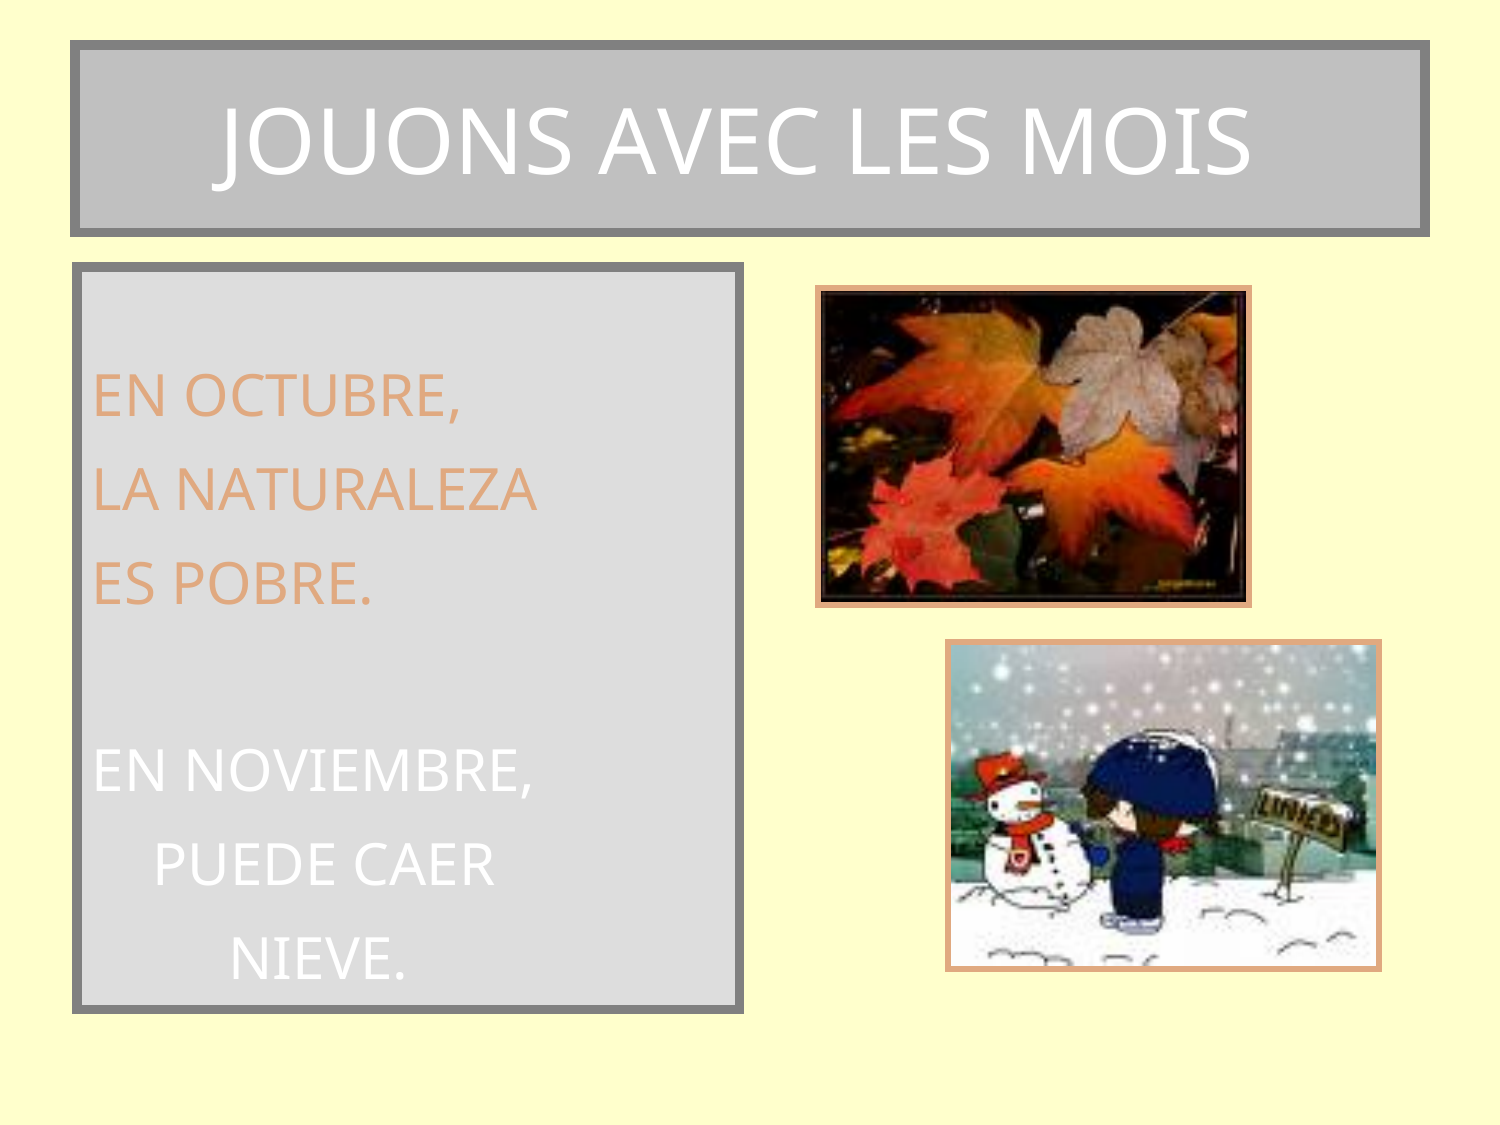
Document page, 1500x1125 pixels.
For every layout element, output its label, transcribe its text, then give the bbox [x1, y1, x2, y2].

list EN OCTUBRE, LA NATURALEZA ES POBRE. EN NOVIEMBRE, PUEDE CAER NIEVE. [76, 267, 740, 1010]
picture [950, 645, 1377, 966]
picture [820, 290, 1247, 602]
title JOUONS AVEC LES MOIS [75, 45, 1426, 233]
